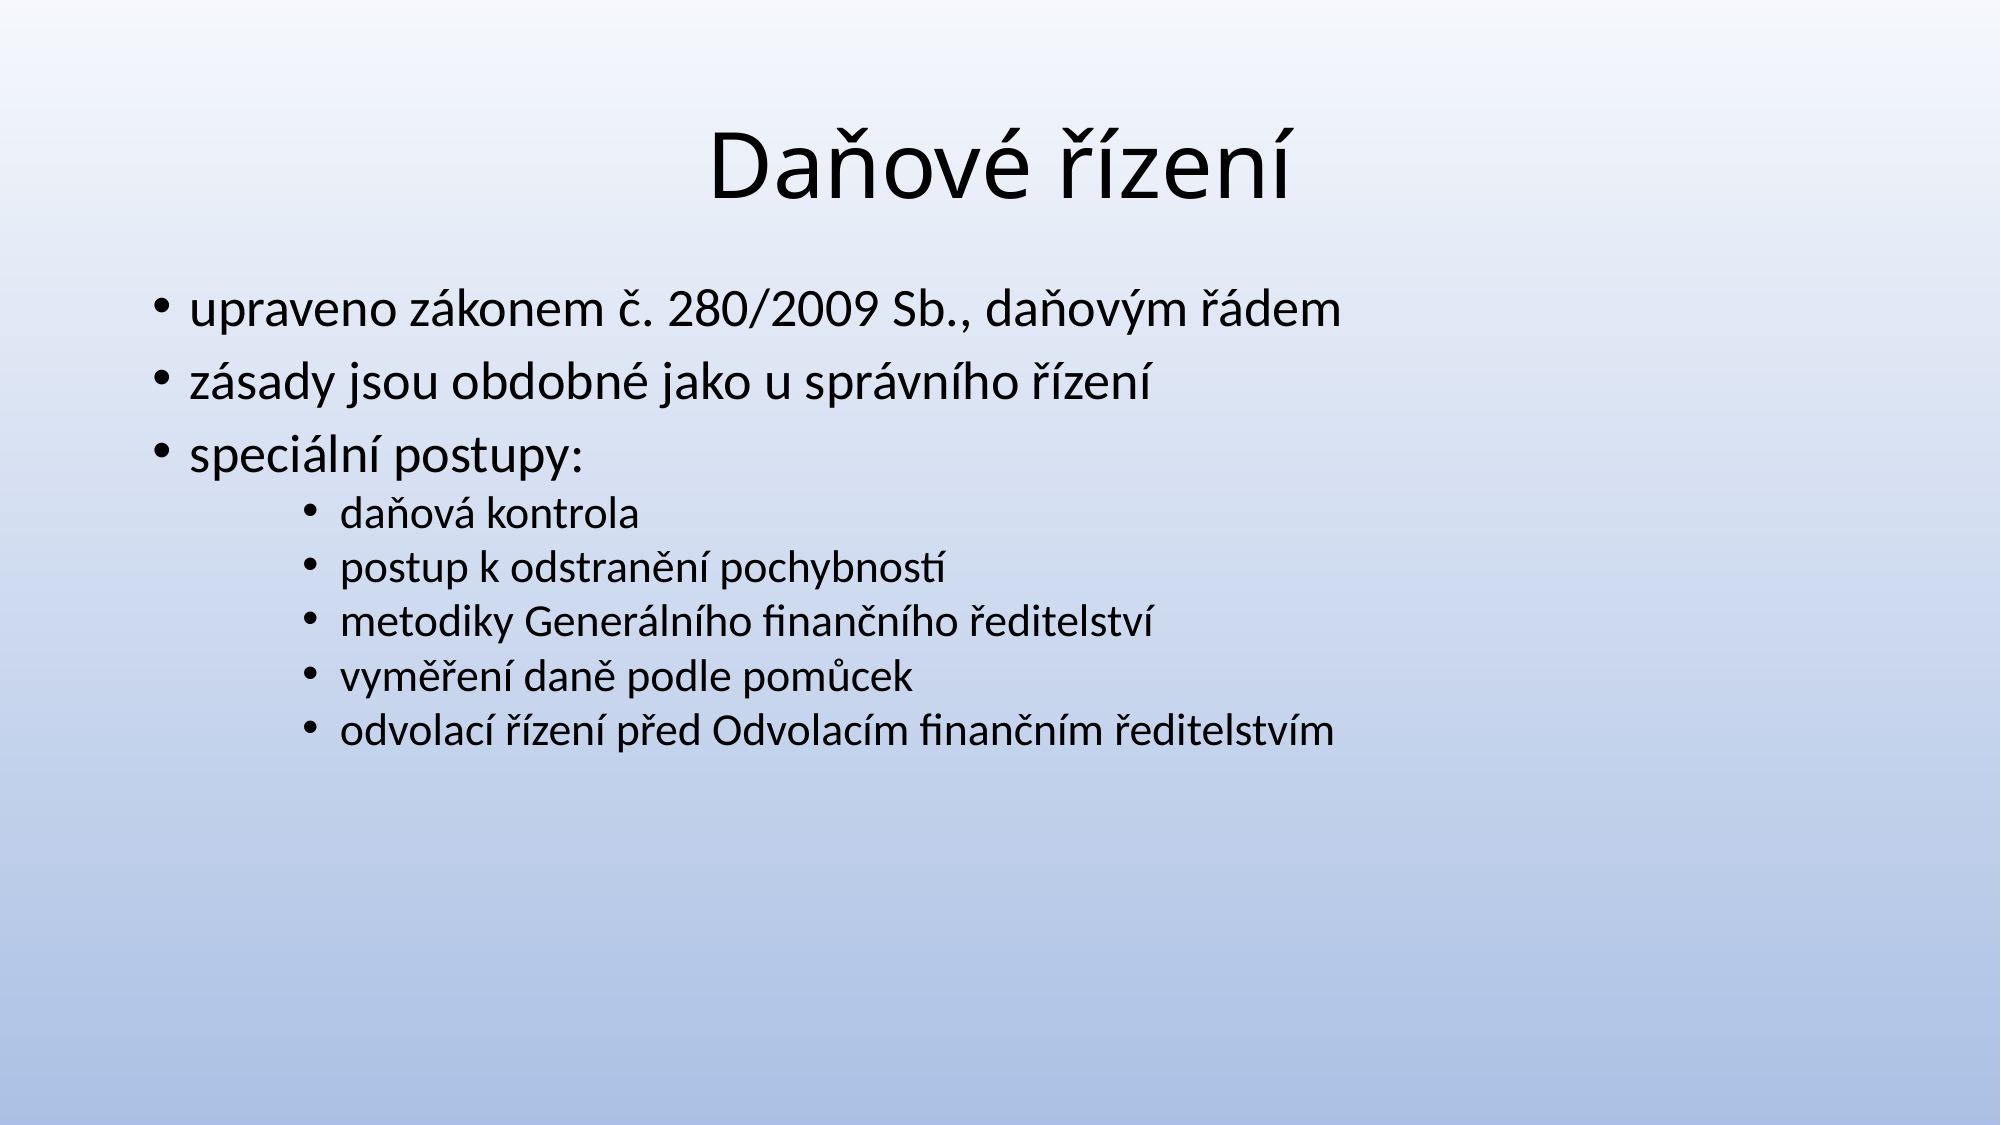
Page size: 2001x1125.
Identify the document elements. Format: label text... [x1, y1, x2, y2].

list upraveno zákonem č. 280/2009 Sb., daňovým řádem zásady jsou obdobné jako u správního řízení speciální postupy: daňová kontrola postup k odstranění pochybností metodiky Generálního finančního ředitelství vyměření daně podle pomůcek odvolací řízení před Odvolacím finančním ředitelstvím [137, 277, 1863, 1066]
title Daňové řízení [137, 59, 1863, 277]
